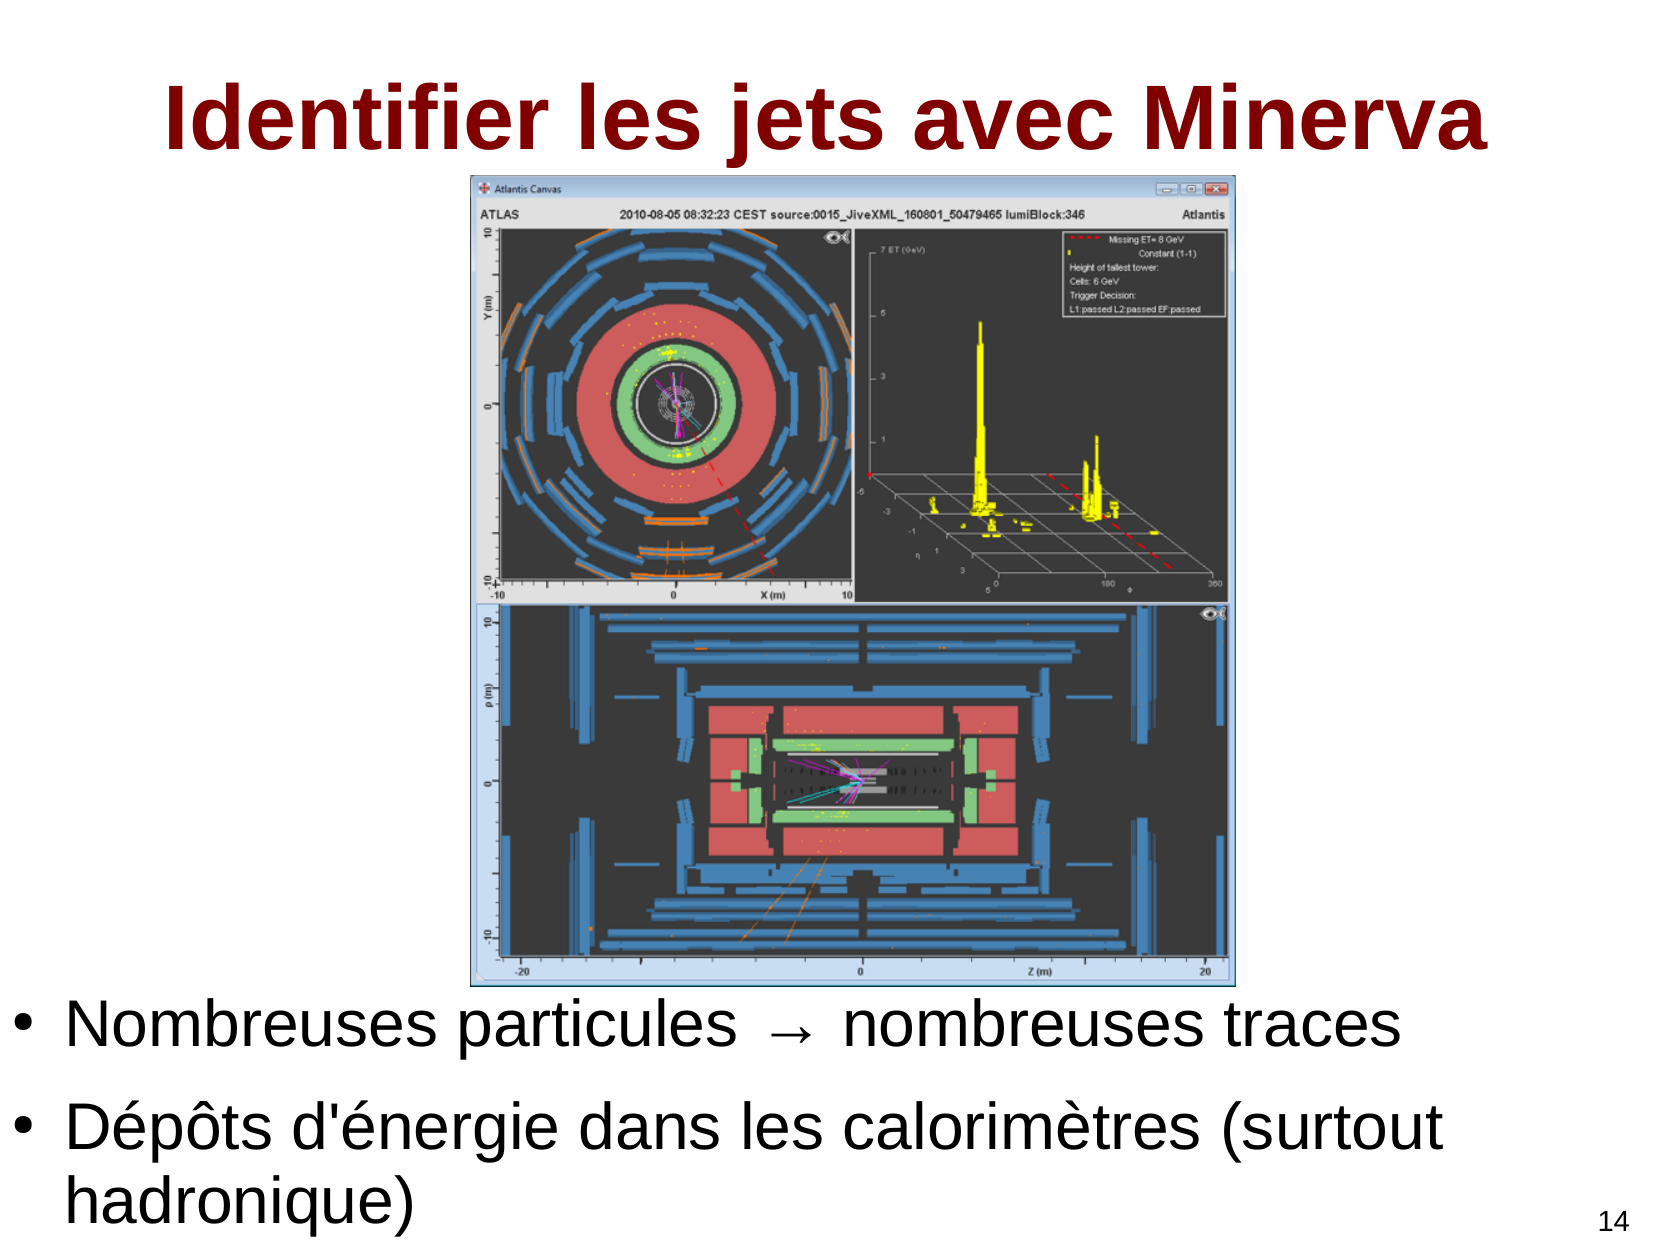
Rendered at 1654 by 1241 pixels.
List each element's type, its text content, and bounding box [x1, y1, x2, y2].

picture [470, 175, 1236, 988]
list Nombreuses particules → nombreuses traces Dépôts d'énergie dans les calorimètres (surtout hadronique) [0, 987, 1654, 1241]
title Identifier les jets avec Minerva [82, 13, 1571, 222]
